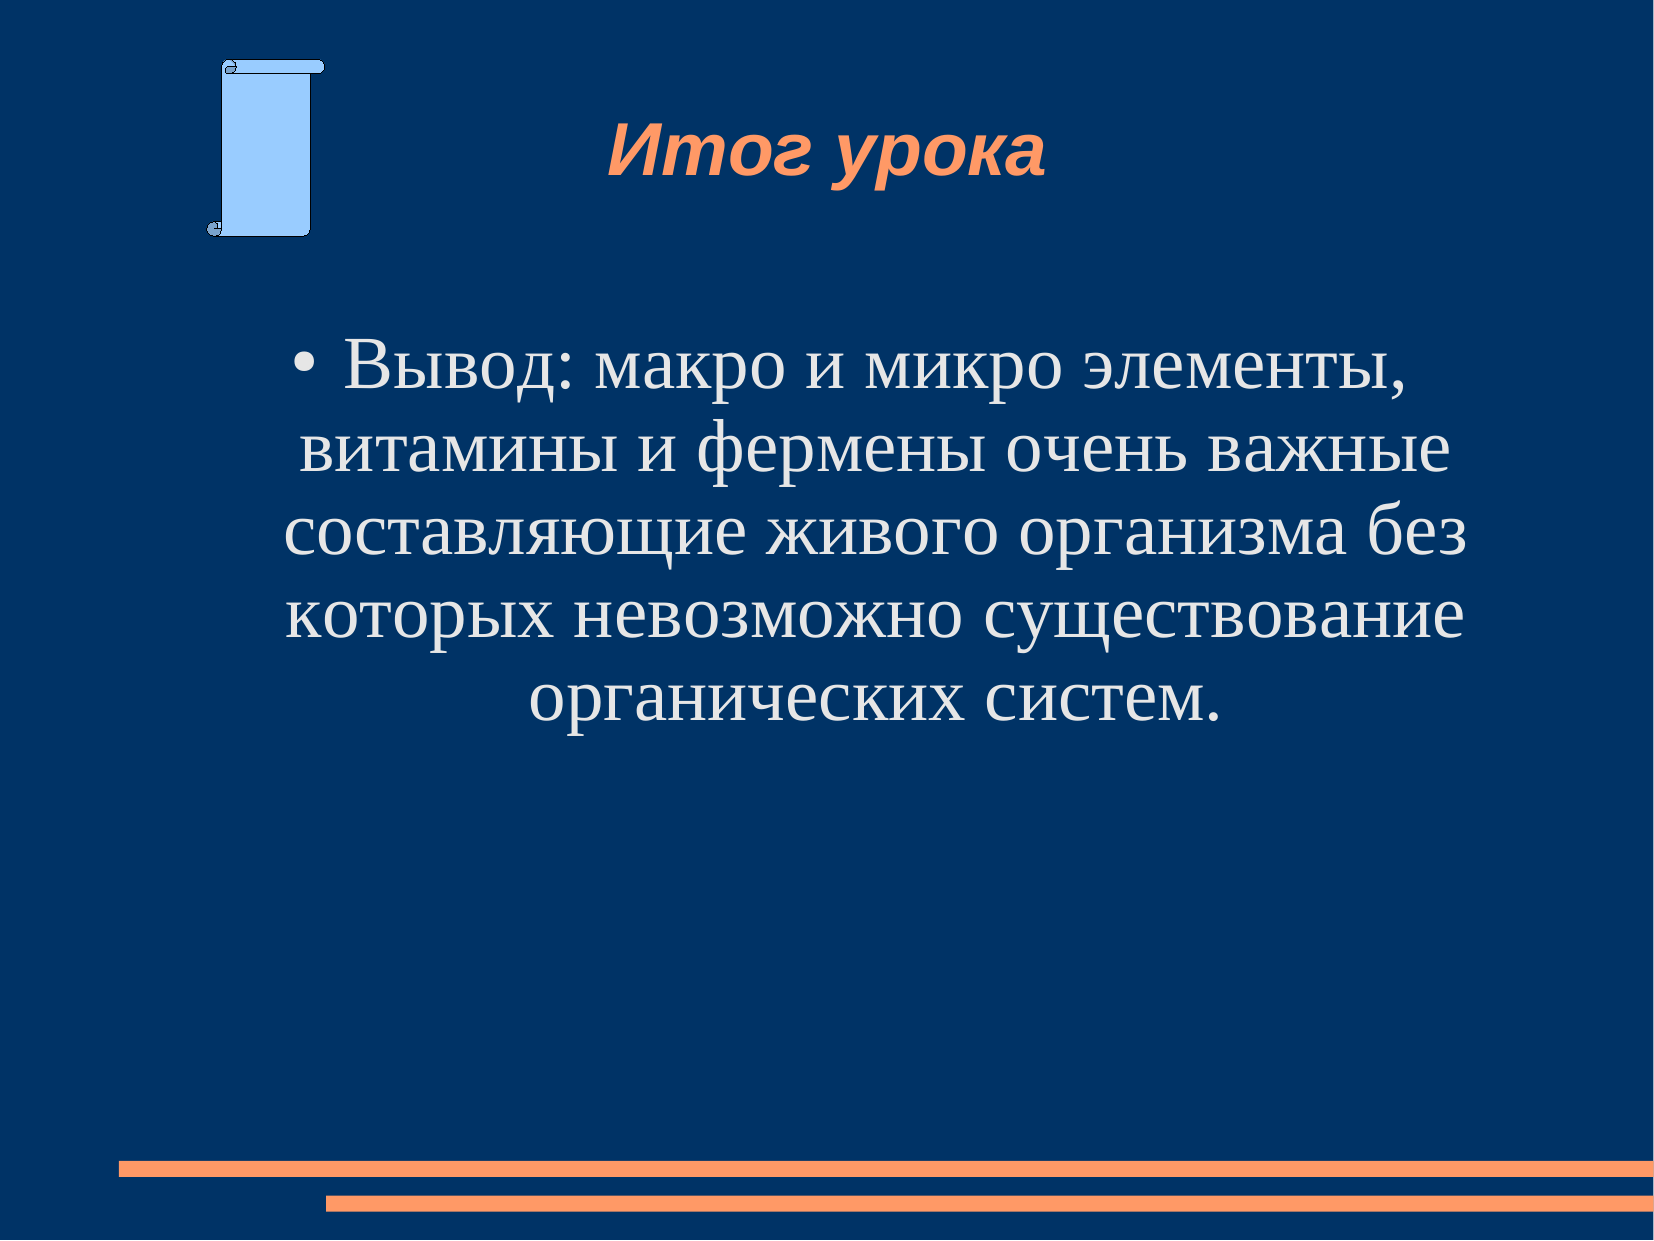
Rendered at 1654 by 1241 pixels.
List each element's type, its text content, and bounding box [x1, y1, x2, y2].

title Итог урока [121, 46, 1534, 254]
text_box [206, 59, 325, 237]
list Вывод: макро и микро элементы, витамины и фермены очень важные составляющие живого организма без которых невозможно существование органических систем. [121, 322, 1561, 1132]
